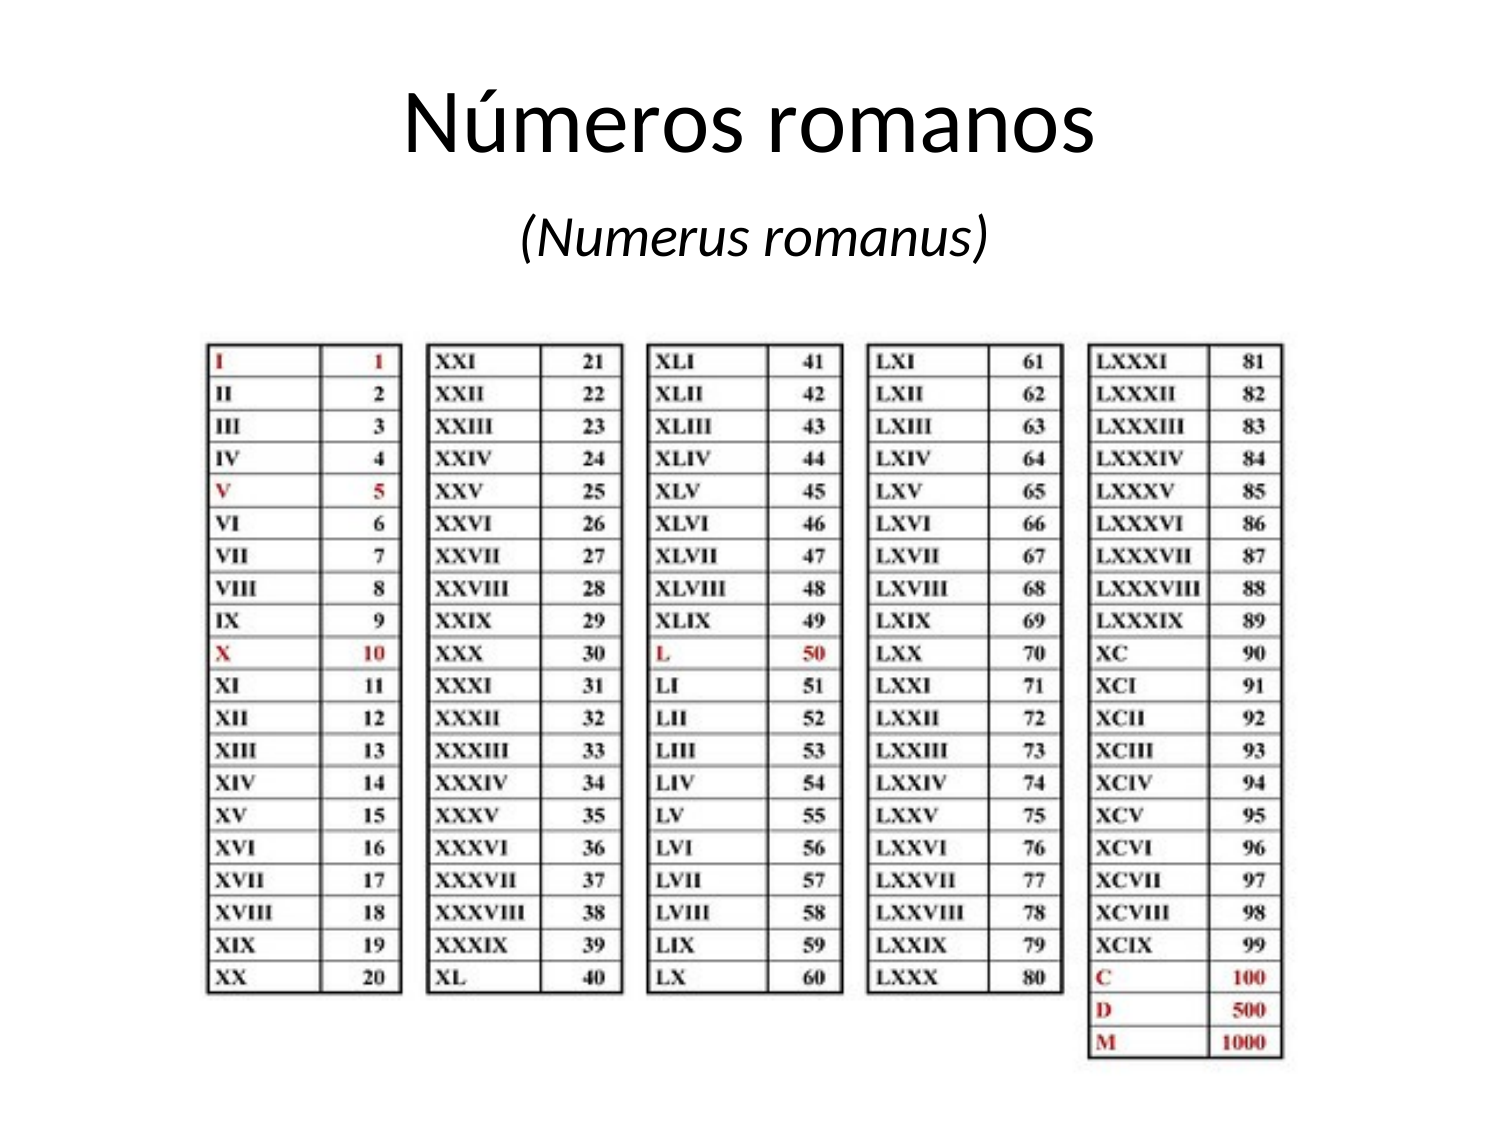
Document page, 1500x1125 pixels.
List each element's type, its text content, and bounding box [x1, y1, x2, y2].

title Números romanos [75, 45, 1426, 188]
text_box (Numerus romanus) [79, 162, 1430, 305]
picture [164, 305, 1325, 1125]
